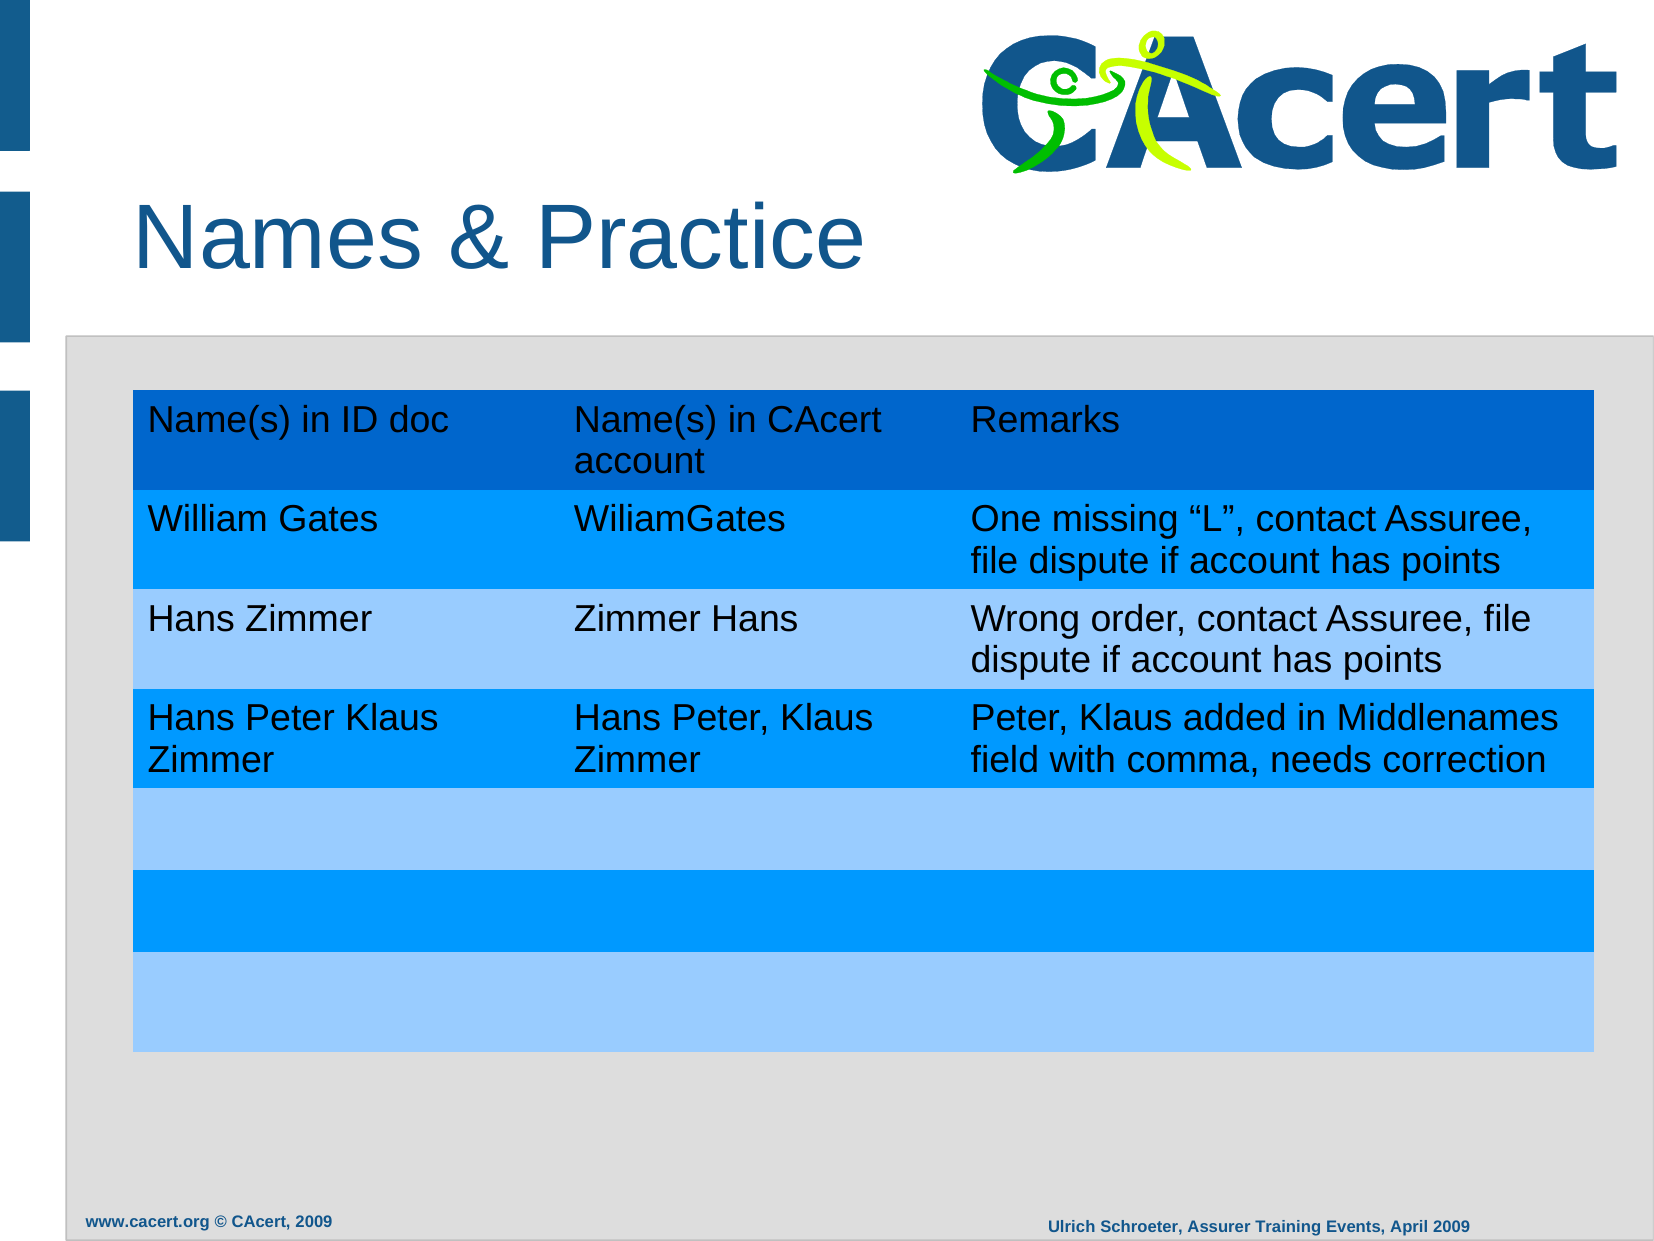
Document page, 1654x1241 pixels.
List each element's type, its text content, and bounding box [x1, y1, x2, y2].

table_header Name(s) in CAcert account [559, 390, 956, 490]
table_cell [133, 870, 559, 952]
table_cell Wrong order, contact Assuree, file dispute if account has points [956, 589, 1594, 689]
table_cell [956, 952, 1594, 1052]
table_cell WiliamGates [559, 490, 956, 589]
table_header Name(s) in ID doc [133, 390, 559, 490]
text_box Names & Practice [118, 177, 883, 296]
table_cell [956, 788, 1594, 870]
table_cell [956, 870, 1594, 952]
table_header Remarks [956, 390, 1594, 490]
table_cell Hans Zimmer [133, 589, 559, 689]
table_cell [559, 952, 956, 1052]
table_cell [133, 788, 559, 870]
table_cell William Gates [133, 490, 559, 589]
table_cell [133, 952, 559, 1052]
table_cell Hans Peter, Klaus Zimmer [559, 689, 956, 788]
table_cell Zimmer Hans [559, 589, 956, 689]
table_cell One missing “L”, contact Assuree, file dispute if account has points [956, 490, 1594, 589]
table_cell Hans Peter Klaus Zimmer [133, 689, 559, 788]
table_cell Peter, Klaus added in Middlenames field with comma, needs correction [956, 689, 1594, 788]
table_cell [559, 870, 956, 952]
table_cell [559, 788, 956, 870]
